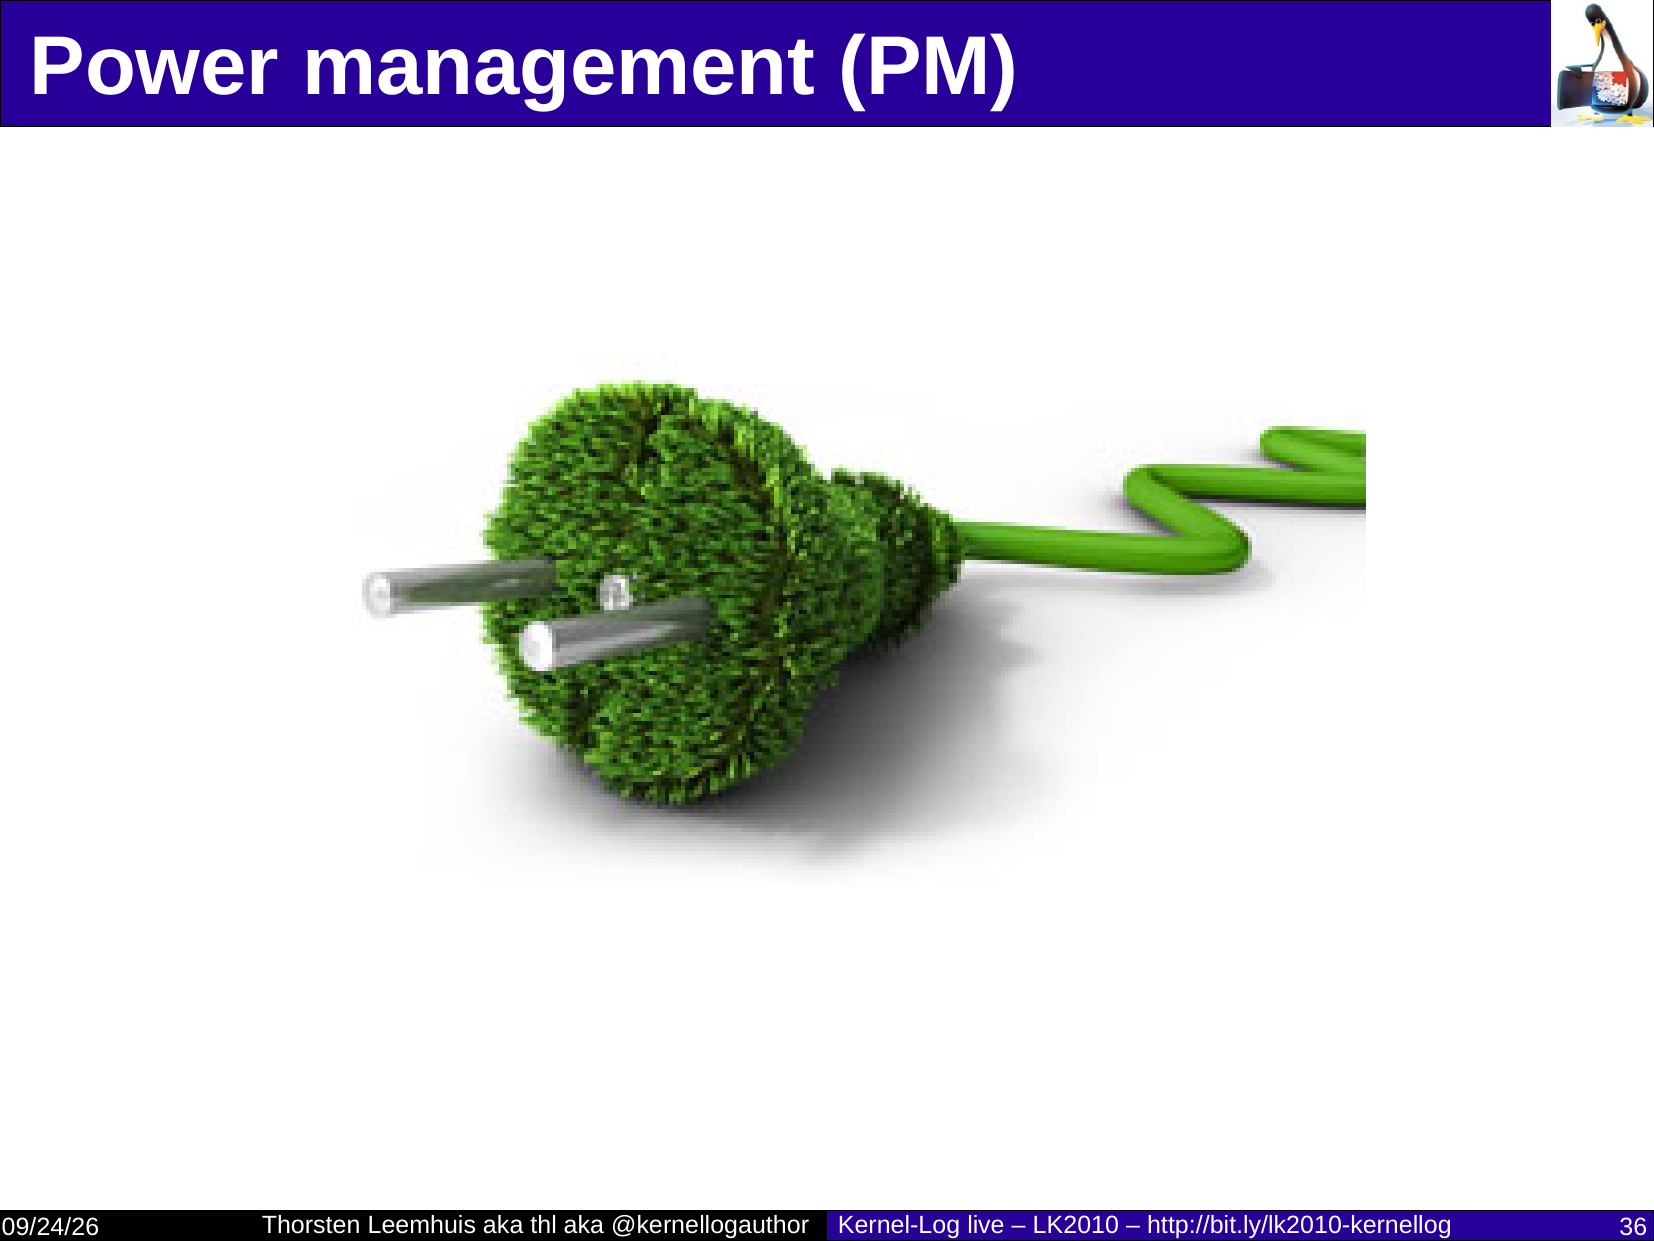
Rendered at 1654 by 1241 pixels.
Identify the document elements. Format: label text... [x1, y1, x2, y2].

title Power management (PM) [29, 19, 1535, 113]
picture [354, 354, 1366, 886]
picture [1551, 0, 1653, 127]
